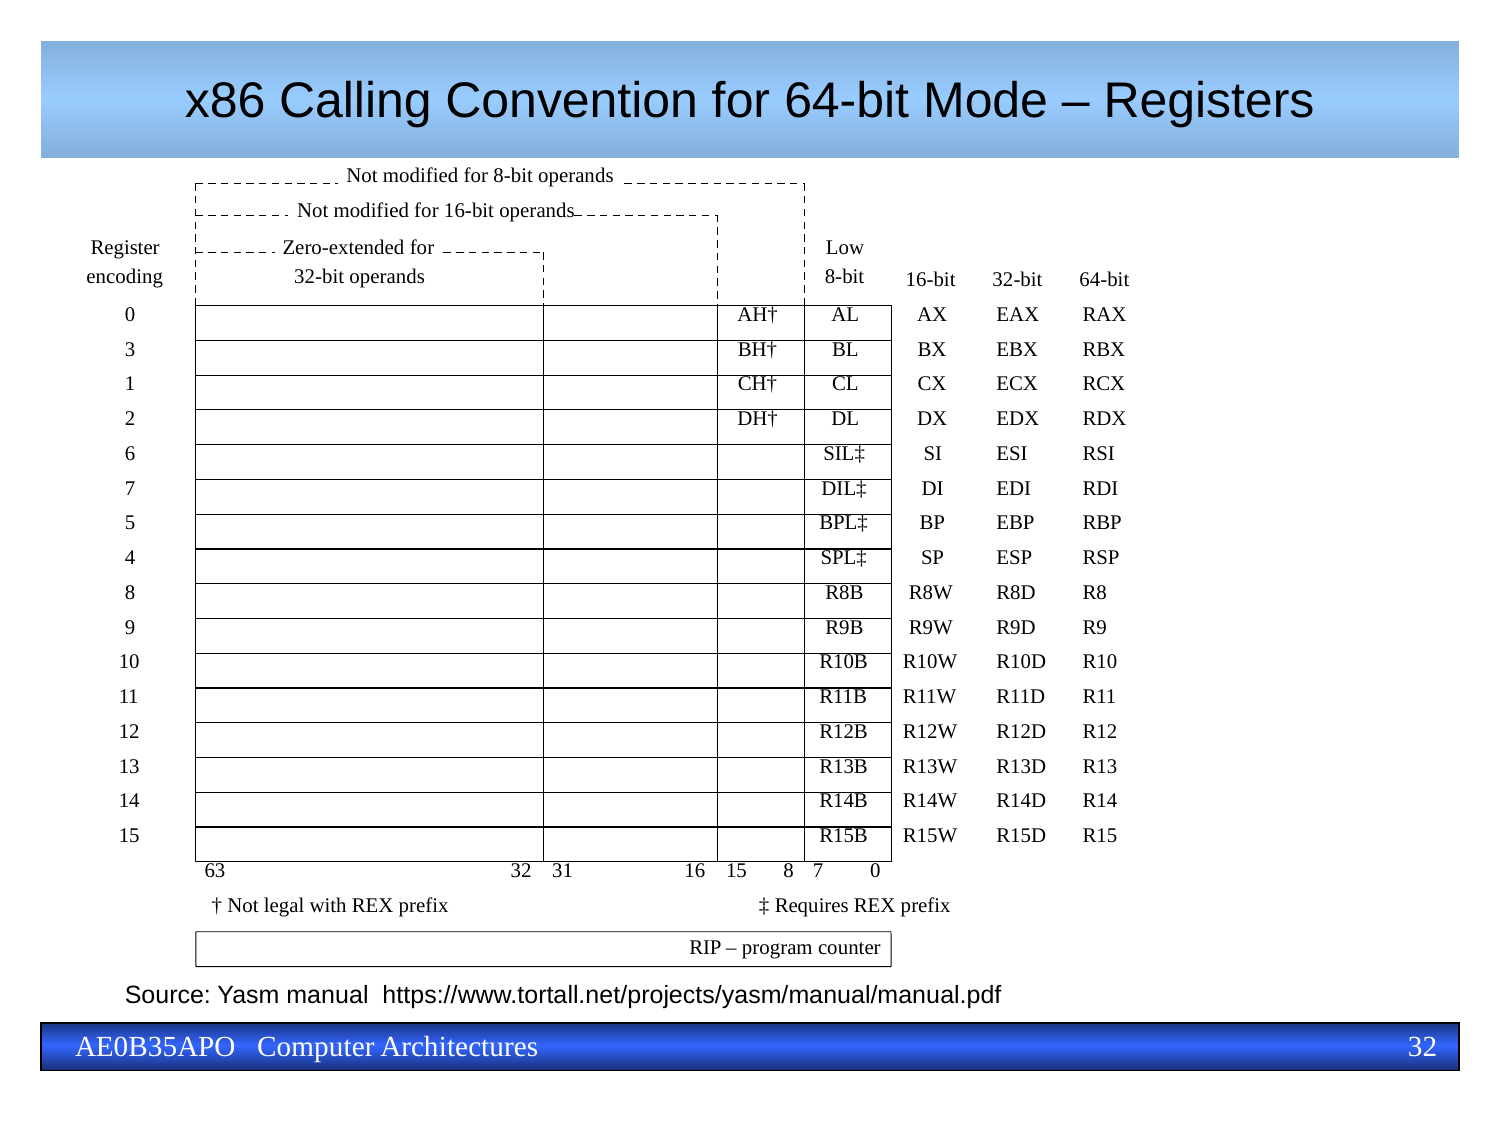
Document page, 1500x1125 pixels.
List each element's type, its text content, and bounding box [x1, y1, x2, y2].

text_box AX [917, 302, 952, 336]
text_box 11 [118, 685, 144, 718]
text_box 16 [684, 858, 709, 892]
text_box R9B [825, 615, 870, 649]
text_box 14 [118, 789, 144, 822]
text_box RCX [1082, 372, 1131, 405]
text_box 31 [552, 858, 577, 892]
text_box EBP [996, 511, 1041, 544]
text_box ECX [996, 372, 1045, 405]
text_box BPL‡ [819, 511, 876, 544]
text_box 8 [783, 858, 808, 892]
text_box encoding [86, 265, 176, 298]
text_box 32-bit [992, 268, 1051, 301]
text_box R10D [996, 650, 1055, 683]
text_box 7 [124, 476, 149, 510]
text_box SPL‡ [820, 546, 875, 579]
text_box Zero-extended for [282, 236, 457, 269]
text_box 0 [870, 858, 895, 892]
text_box Not modified for 8-bit operands [346, 163, 654, 197]
text_box RAX [1082, 302, 1134, 336]
text_box DH† [737, 407, 785, 440]
text_box Not modified for 16-bit operands [296, 198, 616, 232]
text_box Register [90, 236, 170, 265]
text_box R8W [908, 580, 960, 614]
text_box R15 [1082, 824, 1124, 857]
title x86 Calling Convention for 64-bit Mode – Registers [41, 41, 1459, 158]
text_box R8D [996, 580, 1043, 614]
text_box CH† [737, 372, 784, 405]
text_box RBX [1082, 337, 1133, 371]
text_box BL [832, 337, 863, 371]
text_box RDX [1082, 407, 1132, 440]
text_box RSI [1082, 441, 1121, 475]
text_box R12 [1082, 719, 1124, 753]
text_box R9D [996, 615, 1043, 649]
text_box R13D [996, 754, 1055, 788]
text_box R12D [996, 719, 1055, 753]
text_box ESI [996, 441, 1033, 475]
text_box 16-bit [905, 268, 964, 301]
text_box 2 [124, 407, 149, 440]
text_box DL [831, 407, 864, 440]
text_box R11D [996, 685, 1055, 718]
text_box 3 [124, 337, 149, 371]
text_box 7 [812, 858, 837, 892]
text_box AH† [737, 302, 785, 336]
text_box Source: Yasm manual https://www.tortall.net/projects/yasm/manual/manual.pdf [110, 973, 1019, 1017]
text_box BP [919, 511, 950, 544]
text_box 10 [118, 650, 144, 683]
text_box R8B [825, 580, 870, 614]
text_box R15B [819, 824, 876, 857]
text_box R14B [819, 789, 876, 822]
text_box 8 [124, 580, 149, 614]
text_box 15 [725, 858, 751, 892]
text_box AL [831, 302, 864, 336]
text_box R12W [902, 719, 966, 753]
text_box 32-bit operands [294, 265, 446, 298]
text_box EBX [996, 337, 1045, 371]
text_box SI [923, 441, 948, 475]
text_box 12 [118, 719, 144, 753]
text_box R12B [819, 719, 876, 753]
text_box 13 [118, 754, 144, 788]
text_box DX [917, 407, 951, 440]
text_box RBP [1082, 511, 1129, 544]
text_box R13B [819, 754, 876, 788]
text_box CL [832, 372, 863, 405]
text_box 64-bit [1079, 268, 1138, 301]
text_box 32 [510, 858, 536, 892]
text_box R14D [996, 789, 1055, 822]
text_box 6 [124, 441, 149, 475]
text_box BH† [737, 337, 784, 371]
text_box R10 [1082, 650, 1124, 683]
text_box EDI [996, 476, 1037, 510]
text_box R8 [1082, 580, 1111, 614]
text_box RSP [1082, 546, 1126, 579]
text_box R14W [902, 789, 966, 822]
text_box R13W [902, 754, 966, 788]
text_box EAX [996, 302, 1047, 336]
text_box 15 [118, 824, 144, 857]
text_box EDX [996, 407, 1045, 440]
text_box Low [825, 236, 870, 265]
text_box ESP [996, 546, 1039, 579]
text_box 1 [124, 372, 149, 405]
text_box R13 [1082, 754, 1124, 788]
text_box CX [917, 372, 952, 405]
text_box R11B [819, 685, 876, 718]
text_box R9 [1082, 615, 1111, 649]
text_box R15W [902, 824, 966, 857]
text_box SIL‡ [823, 441, 872, 475]
text_box 63 [204, 858, 230, 892]
text_box RDI [1082, 476, 1125, 510]
text_box R11W [902, 685, 966, 718]
text_box BX [917, 337, 952, 371]
text_box R15D [996, 824, 1055, 857]
text_box DI [921, 476, 948, 510]
text_box ‡ Requires REX prefix [758, 893, 979, 927]
text_box RIP – program counter [689, 936, 882, 969]
text_box R9W [908, 615, 960, 649]
text_box 5 [124, 511, 149, 544]
text_box R11 [1082, 685, 1124, 718]
text_box R10W [902, 650, 966, 683]
text_box R10B [819, 650, 876, 683]
text_box DIL‡ [821, 476, 874, 510]
text_box SP [920, 546, 948, 579]
text_box 9 [124, 615, 149, 649]
text_box 4 [124, 546, 149, 579]
text_box † Not legal with REX prefix [211, 893, 484, 927]
text_box 8-bit [824, 265, 871, 298]
text_box R14 [1082, 789, 1124, 822]
text_box 0 [124, 302, 149, 336]
